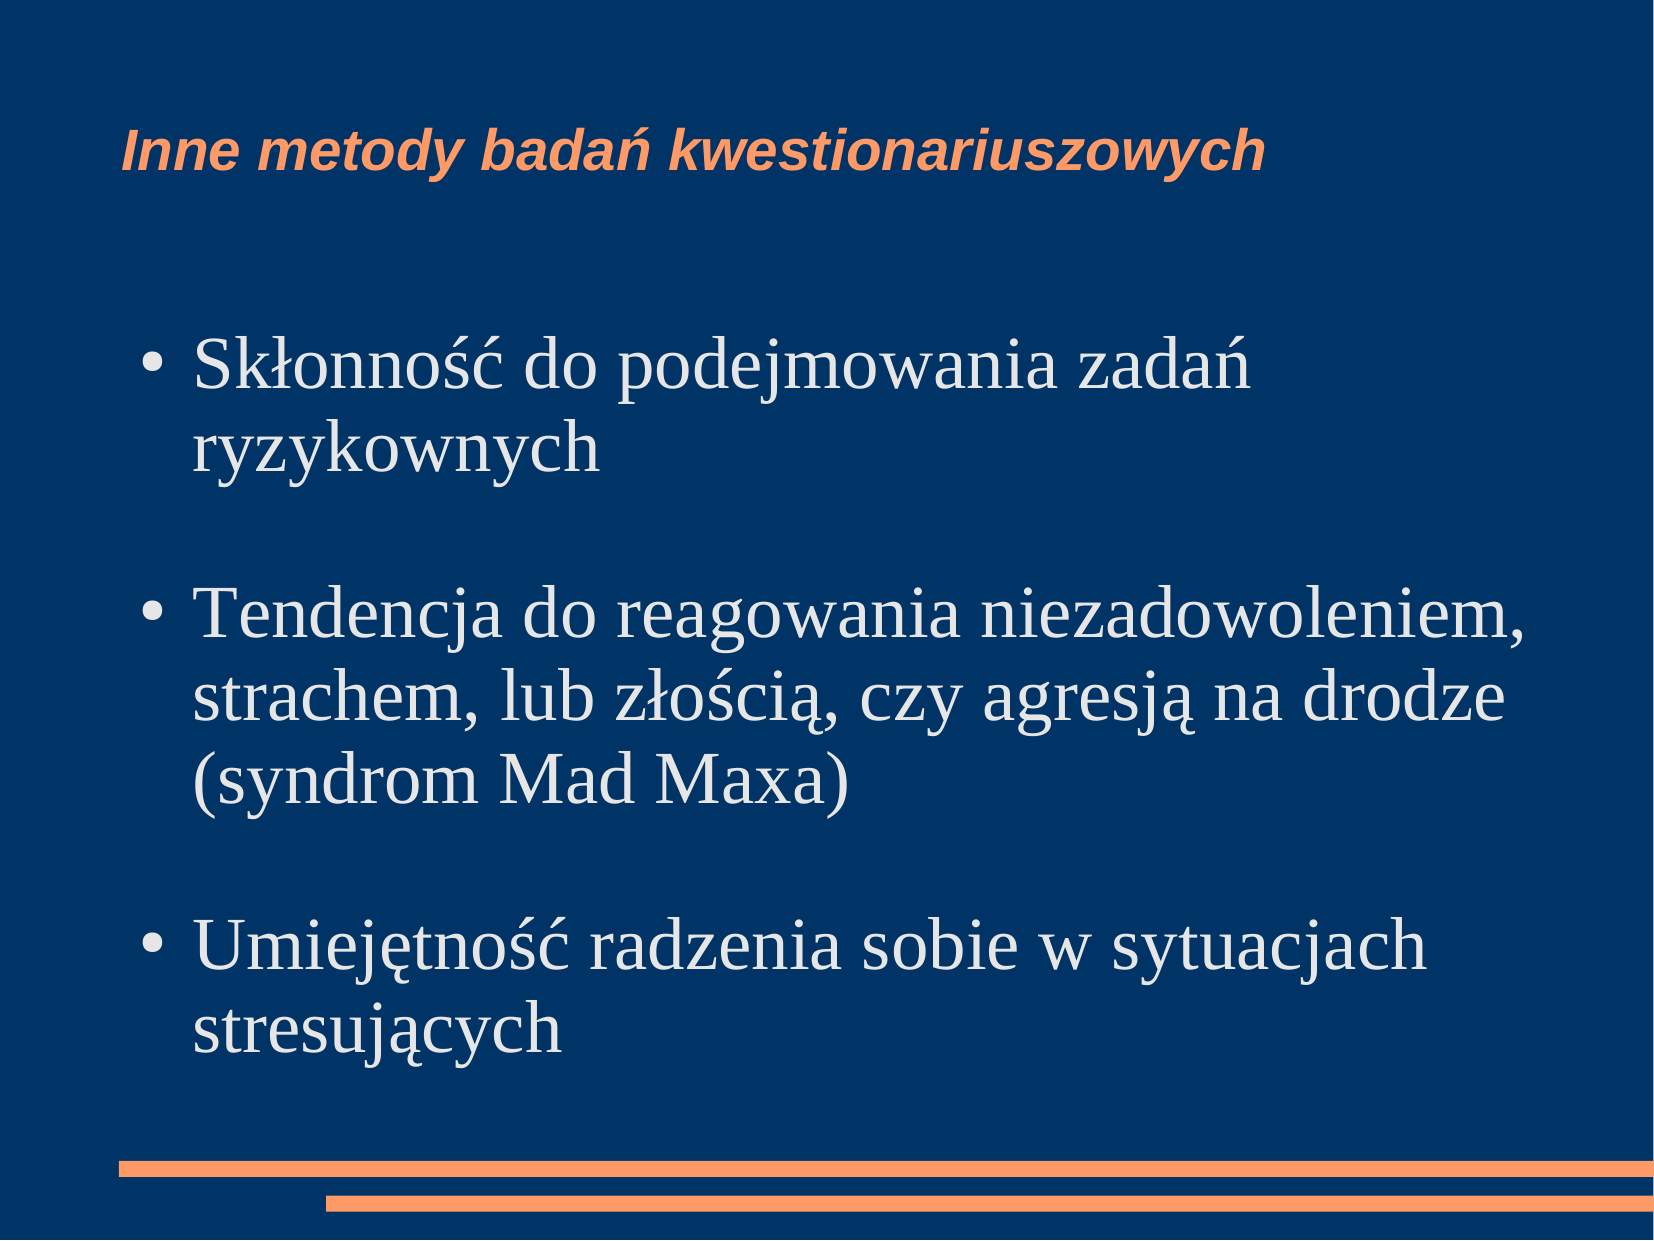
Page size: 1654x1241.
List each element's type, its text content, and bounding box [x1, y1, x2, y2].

title Inne metody badań kwestionariuszowych [121, 46, 1534, 254]
list Skłonność do podejmowania zadań ryzykownych Tendencja do reagowania niezadowoleniem, strachem, lub złością, czy agresją na drodze (syndrom Mad Maxa) Umiejętność radzenia sobie w sytuacjach stresujących [121, 322, 1561, 1132]
